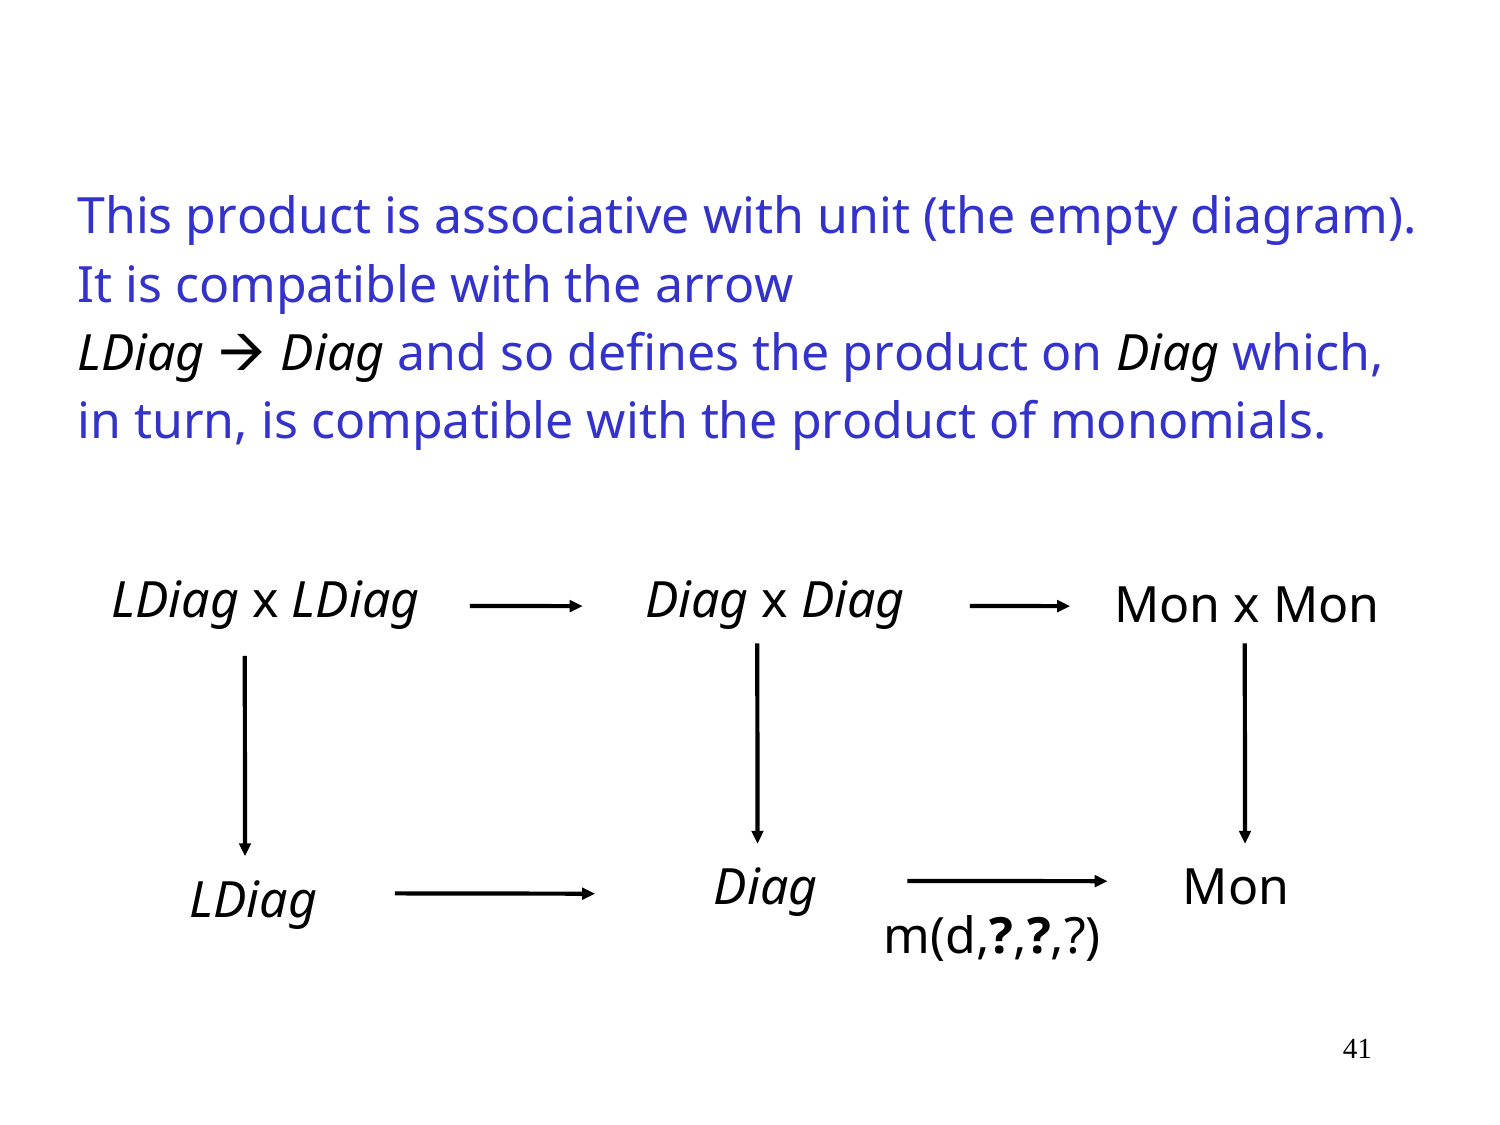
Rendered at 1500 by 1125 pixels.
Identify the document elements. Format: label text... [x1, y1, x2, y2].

text_box Diag x Diag [630, 555, 920, 640]
text_box LDiag x LDiag [96, 555, 435, 640]
text_box Diag [698, 843, 833, 928]
text_box This product is associative with unit (the empty diagram). It is compatible with the arrow LDiag  Diag and so defines the product on Diag which, in turn, is compatible with the product of monomials. [62, 172, 1438, 462]
text_box LDiag [174, 855, 333, 940]
text_box Mon [1167, 843, 1305, 928]
text_box m(d,?,?,?) [869, 892, 1168, 968]
text_box Mon x Mon [1099, 561, 1395, 645]
